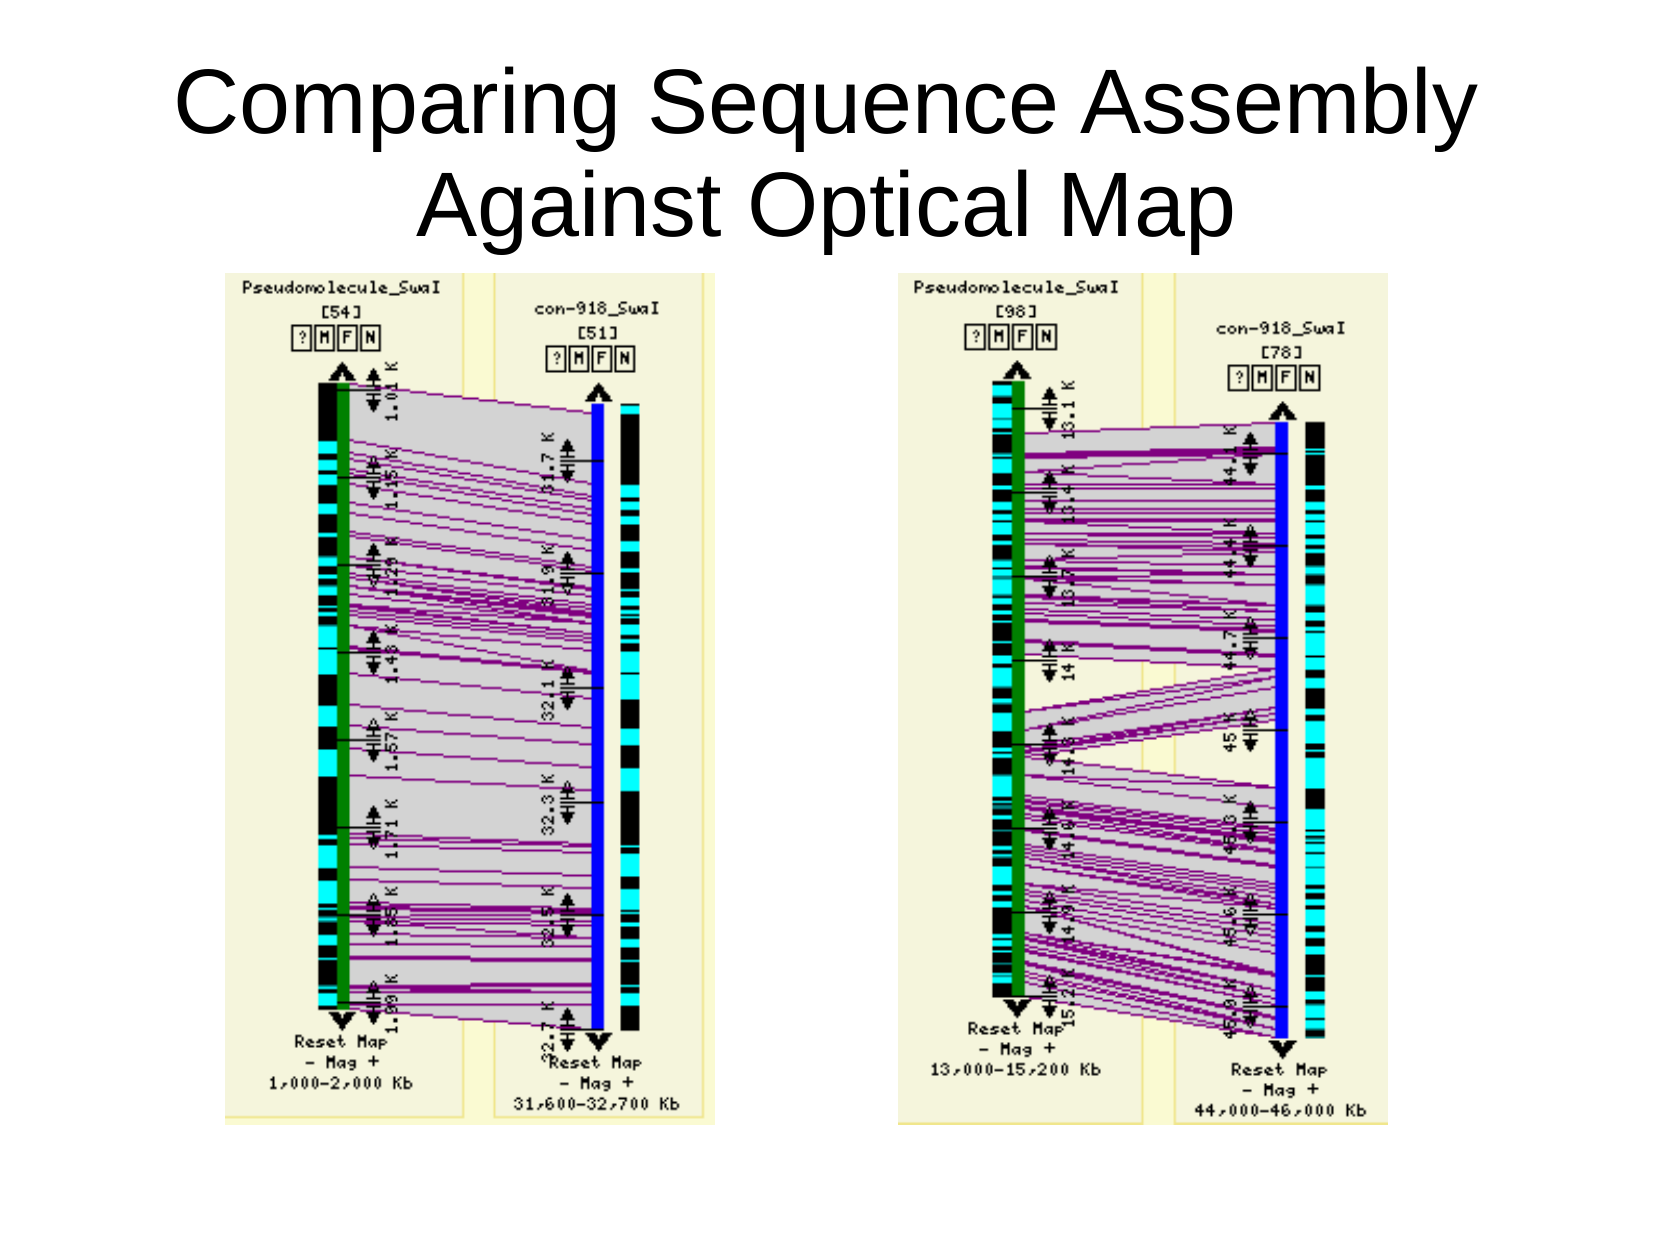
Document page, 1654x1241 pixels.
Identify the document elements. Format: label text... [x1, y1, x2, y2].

picture [898, 273, 1388, 1126]
title Comparing Sequence Assembly Against Optical Map [82, 49, 1571, 257]
picture [225, 273, 715, 1126]
